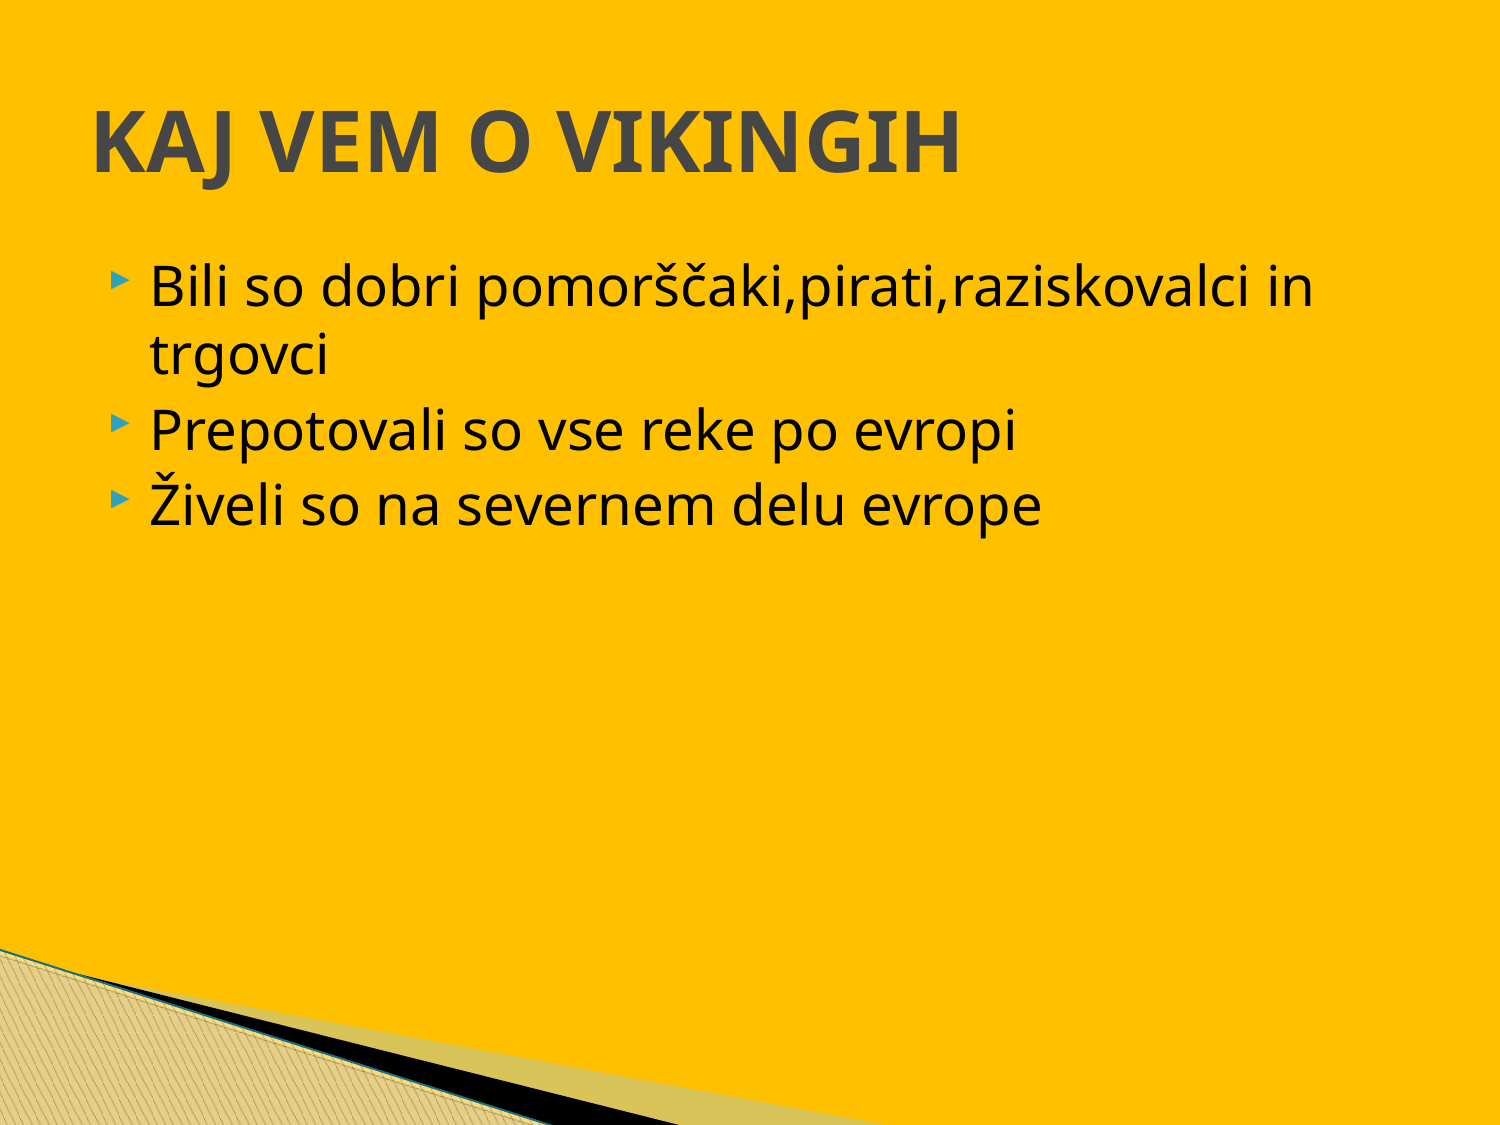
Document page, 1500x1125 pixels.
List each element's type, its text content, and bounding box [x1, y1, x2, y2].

title KAJ VEM O VIKINGIH [75, 45, 1425, 233]
list Bili so dobri pomorščaki,pirati,raziskovalci in trgovci Prepotovali so vse reke po evropi Živeli so na severnem delu evrope [75, 242, 1425, 986]
